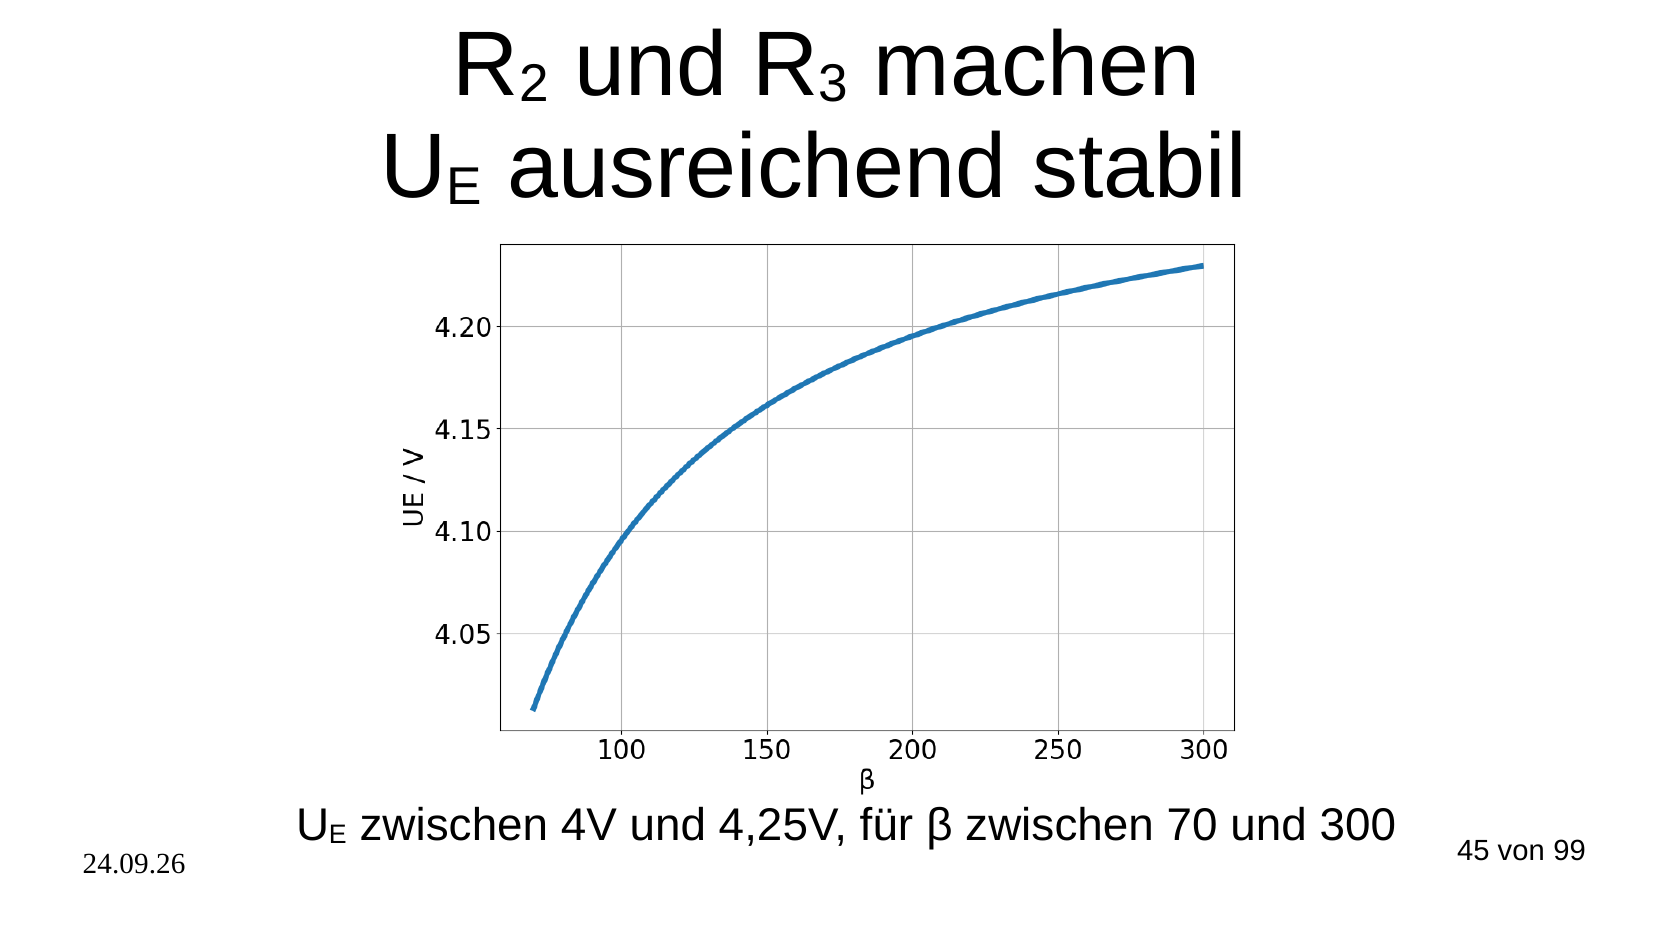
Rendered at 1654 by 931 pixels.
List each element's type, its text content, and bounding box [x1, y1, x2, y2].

title R2 und R3 machen UE ausreichend stabil [82, 12, 1571, 218]
picture [395, 236, 1241, 802]
text_box UE zwischen 4V und 4,25V, für β zwischen 70 und 300 [236, 791, 1457, 886]
